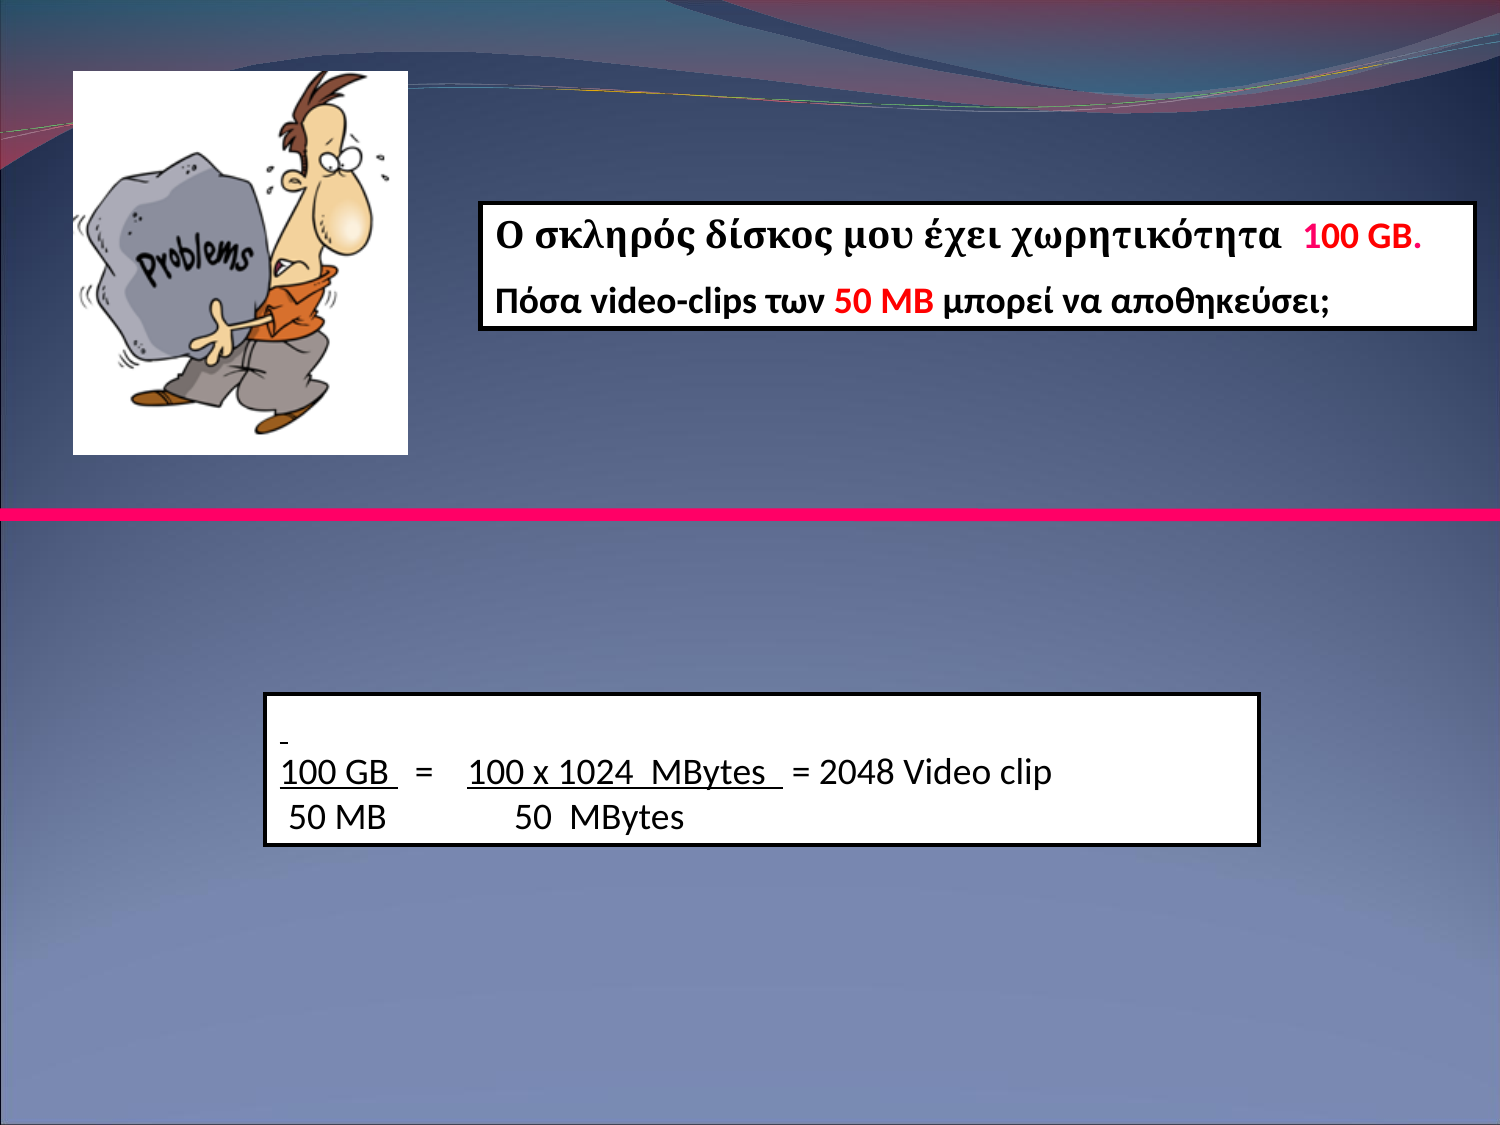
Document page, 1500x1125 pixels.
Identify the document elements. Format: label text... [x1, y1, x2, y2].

picture [0, 521, 1500, 1125]
text_box 100 GB = 100 x 1024 MBytes = 2048 Video clip 50 MB 50 MBytes [264, 694, 1260, 845]
picture [0, 0, 1500, 508]
text_box Ο σκληρός δίσκος μου έχει χωρητικότητα 100 GB. Πόσα video-clips των 50 ΜΒ μπορεί να αποθηκεύσει; [480, 203, 1475, 329]
